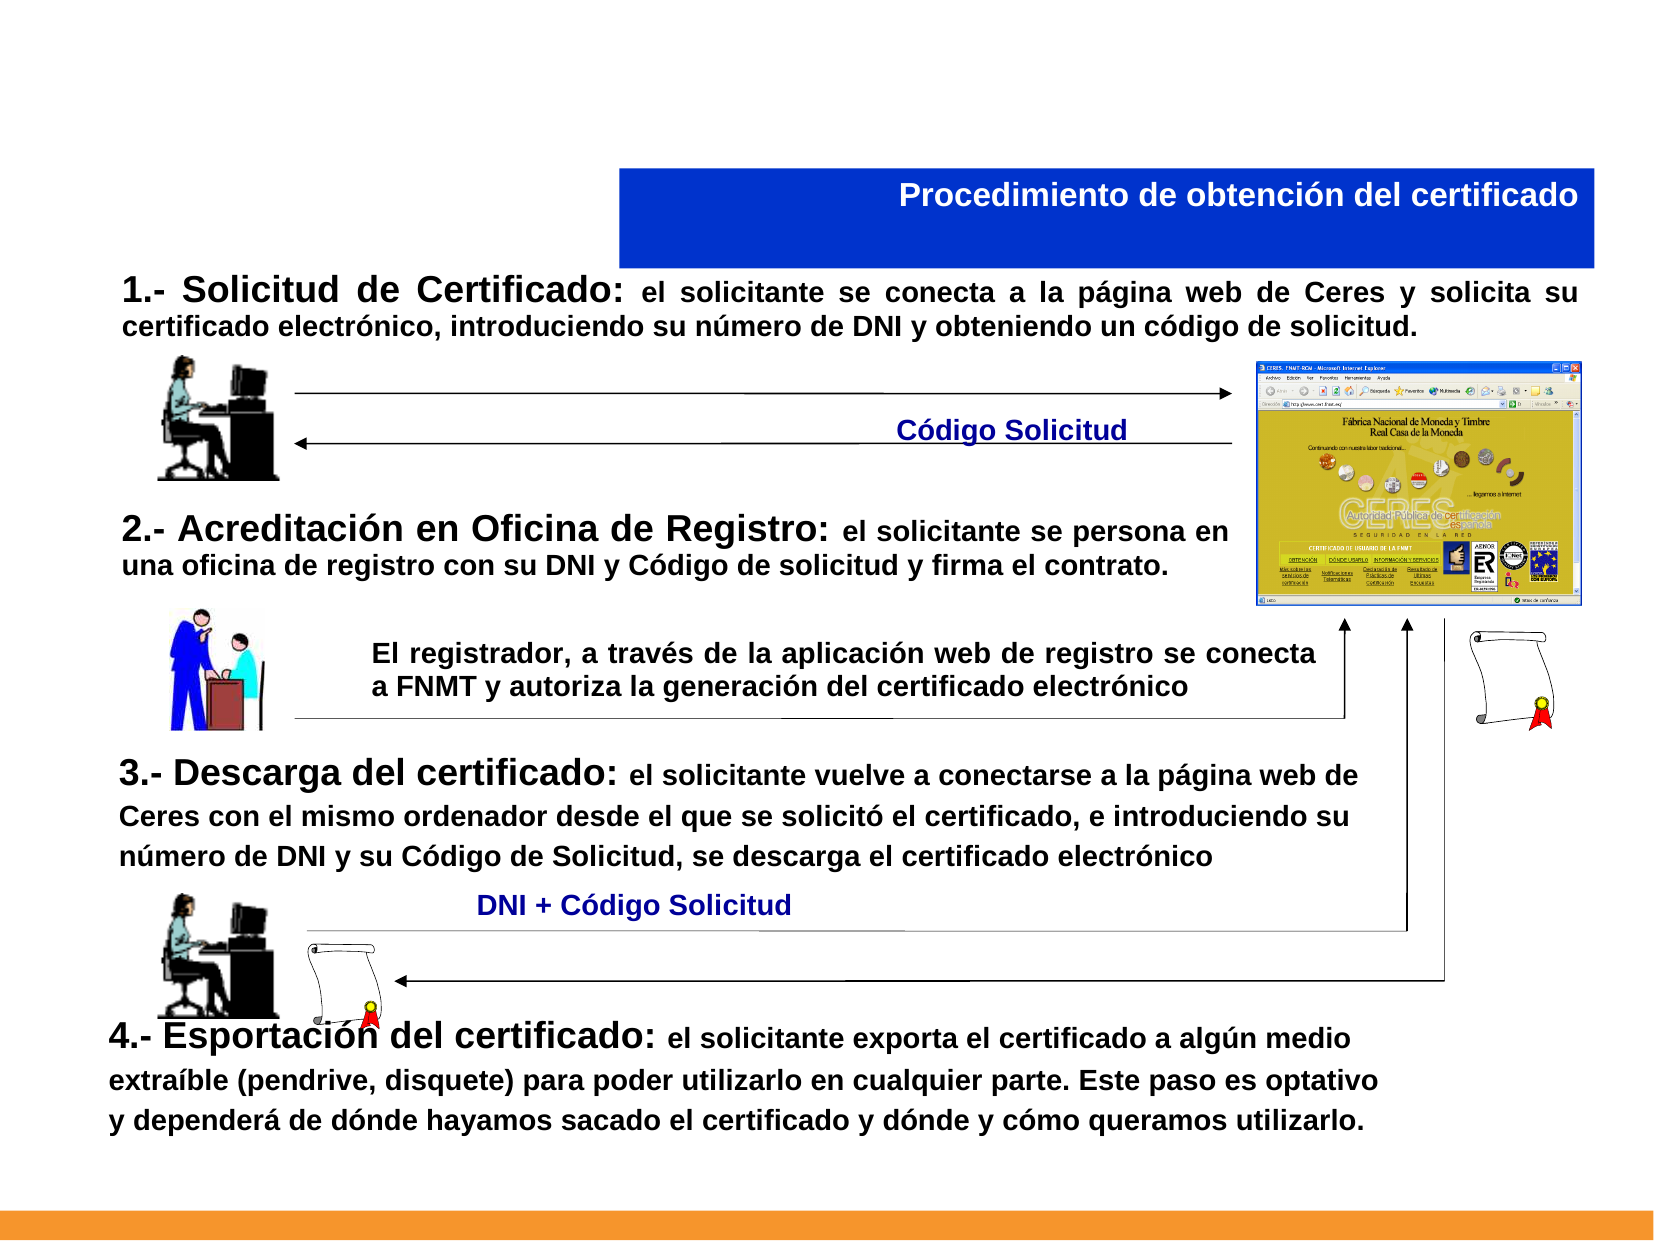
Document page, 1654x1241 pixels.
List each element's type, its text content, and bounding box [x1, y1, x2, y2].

picture [156, 355, 282, 481]
picture [1256, 361, 1582, 606]
text_box Procedimiento de obtención del certificado [619, 168, 1595, 260]
picture [307, 943, 382, 1006]
picture [169, 642, 265, 731]
picture [156, 893, 282, 1006]
text_box Código Solicitud [881, 405, 1144, 455]
text_box 2.- Acreditación en Oficina de Registro: el solicitante se persona en una oficina de registro con su DNI y Código de solicitud y firma el contrato. [106, 499, 1245, 642]
text_box 4.- Esportación del certificado: el solicitante exporta el certificado a algún medio extraíble (pendrive, disquete) para poder utilizarlo en cualquier parte. Este paso es optativo y dependerá de dónde hayamos sacado el certificado y dónde y cómo queramos utilizarlo. [93, 1006, 1404, 1145]
text_box El registrador, a través de la aplicación web de registro se conecta a FNMT y autoriza la generación del certificado electrónico [356, 629, 1333, 762]
text_box 1.- Solicitud de Certificado: el solicitante se conecta a la página web de Ceres y solicita su certificado electrónico, introduciendo su número de DNI y obteniendo un código de solicitud. [107, 260, 1595, 351]
picture [1469, 630, 1555, 731]
text_box 3.- Descarga del certificado: el solicitante vuelve a conectarse a la página web de Ceres con el mismo ordenador desde el que se solicitó el certificado, e introduciendo su número de DNI y su Código de Solicitud, se descarga el certificado electrónico [104, 743, 1383, 881]
text_box DNI + Código Solicitud [461, 880, 808, 930]
